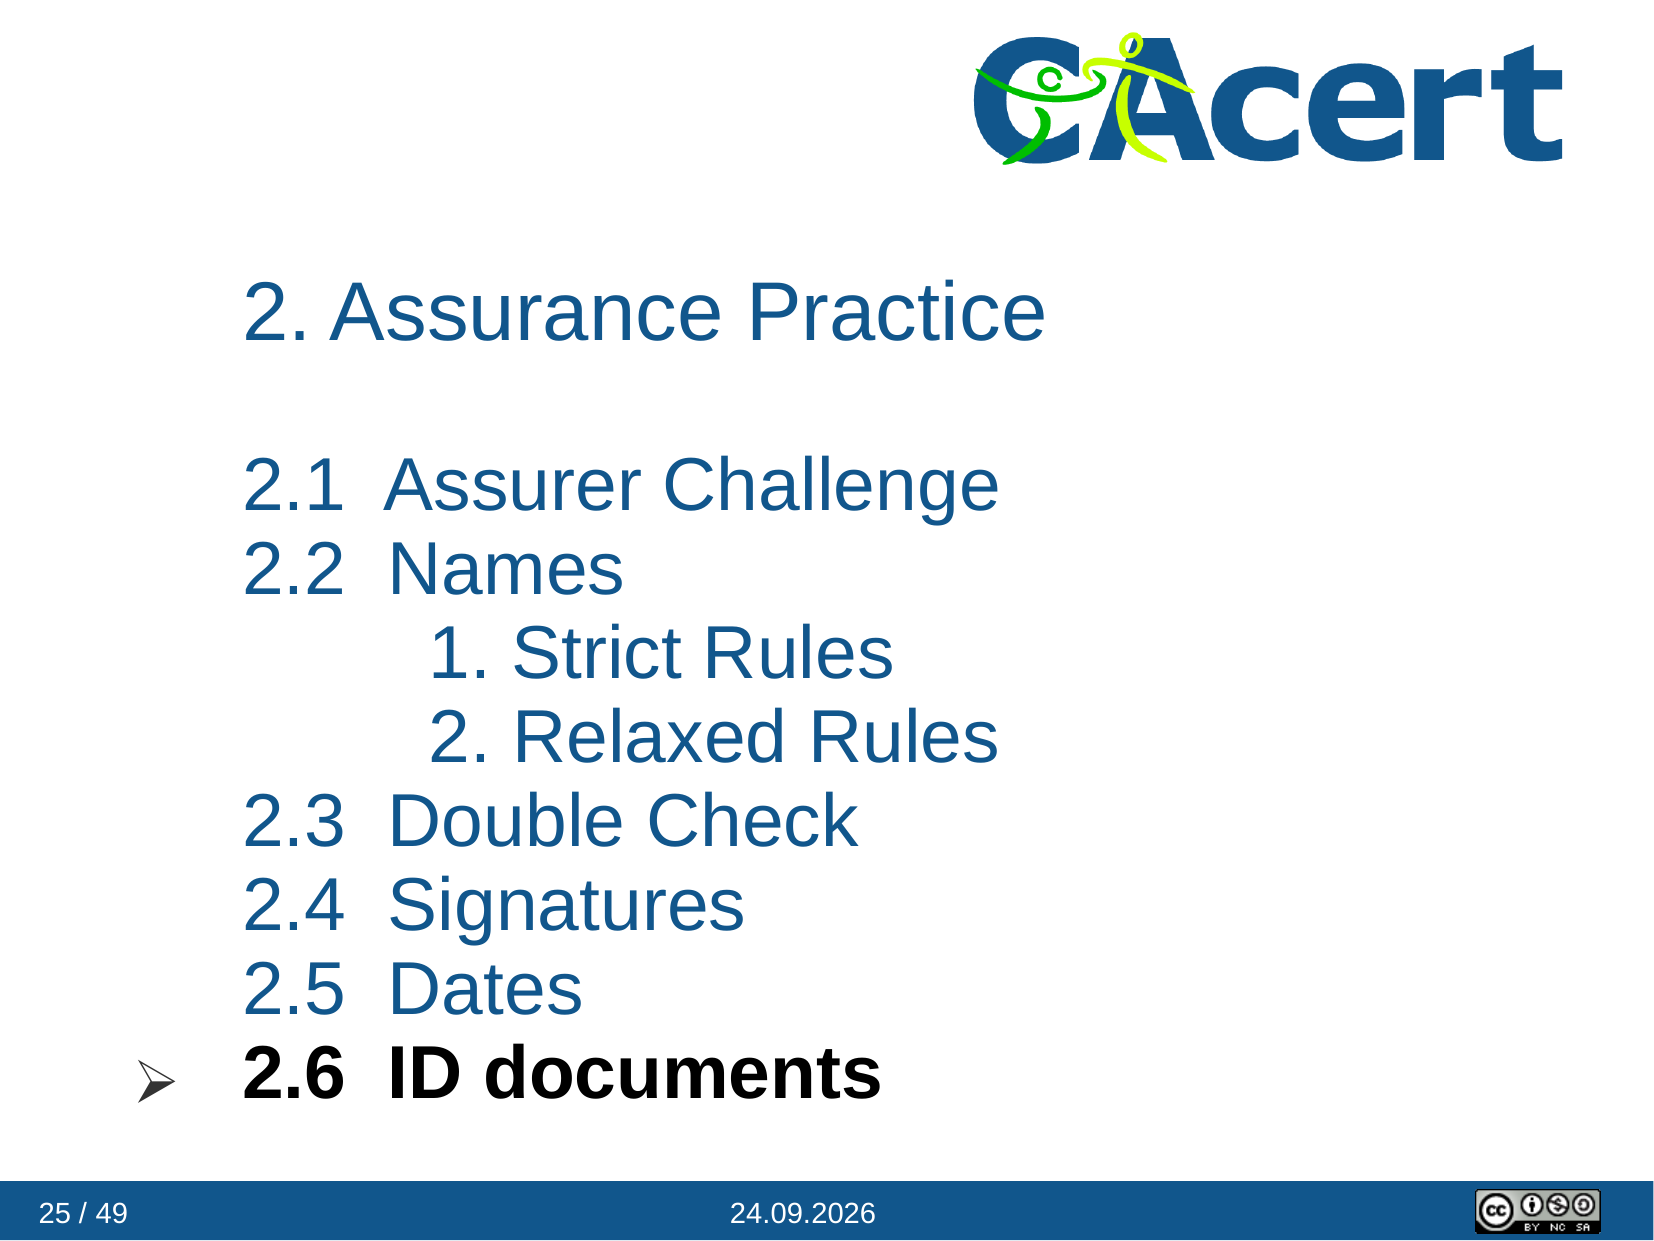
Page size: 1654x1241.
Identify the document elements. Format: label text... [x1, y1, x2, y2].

picture [972, 30, 1564, 166]
text_box [118, 265, 237, 1139]
picture [1475, 1189, 1601, 1234]
subtitle 2. Assurance Practice 2.1 Assurer Challenge 2.2 Names 1. Strict Rules 2. Relaxed Rules 2.3 Double Check 2.4 Signatures 2.5 Dates 2.6 ID documents [242, 265, 1565, 1115]
